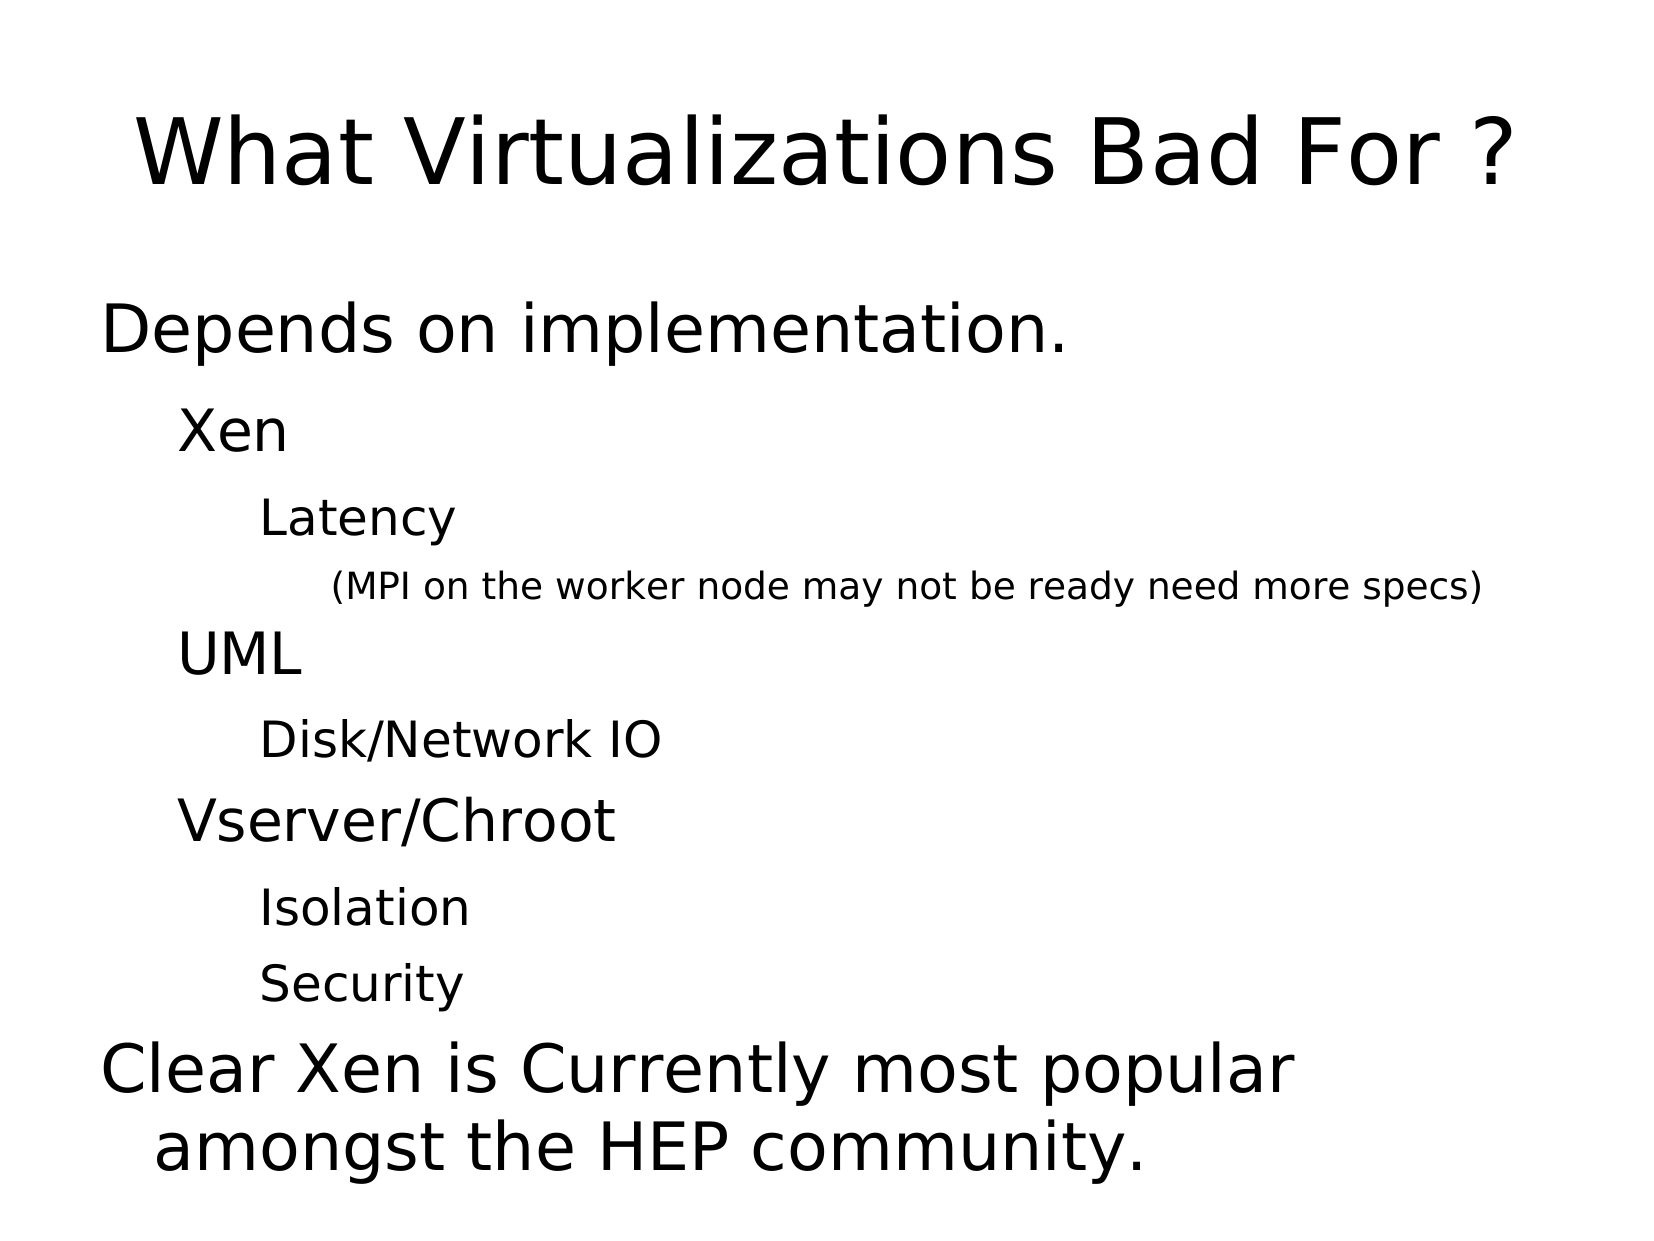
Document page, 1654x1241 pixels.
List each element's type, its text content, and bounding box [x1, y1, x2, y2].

title What Virtualizations Bad For ? [82, 56, 1571, 250]
list Depends on implementation. Xen Latency (MPI on the worker node may not be ready need more specs) UML Disk/Network IO Vserver/Chroot Isolation Security Clear Xen is Currently most popular amongst the HEP community. [82, 290, 1571, 1187]
